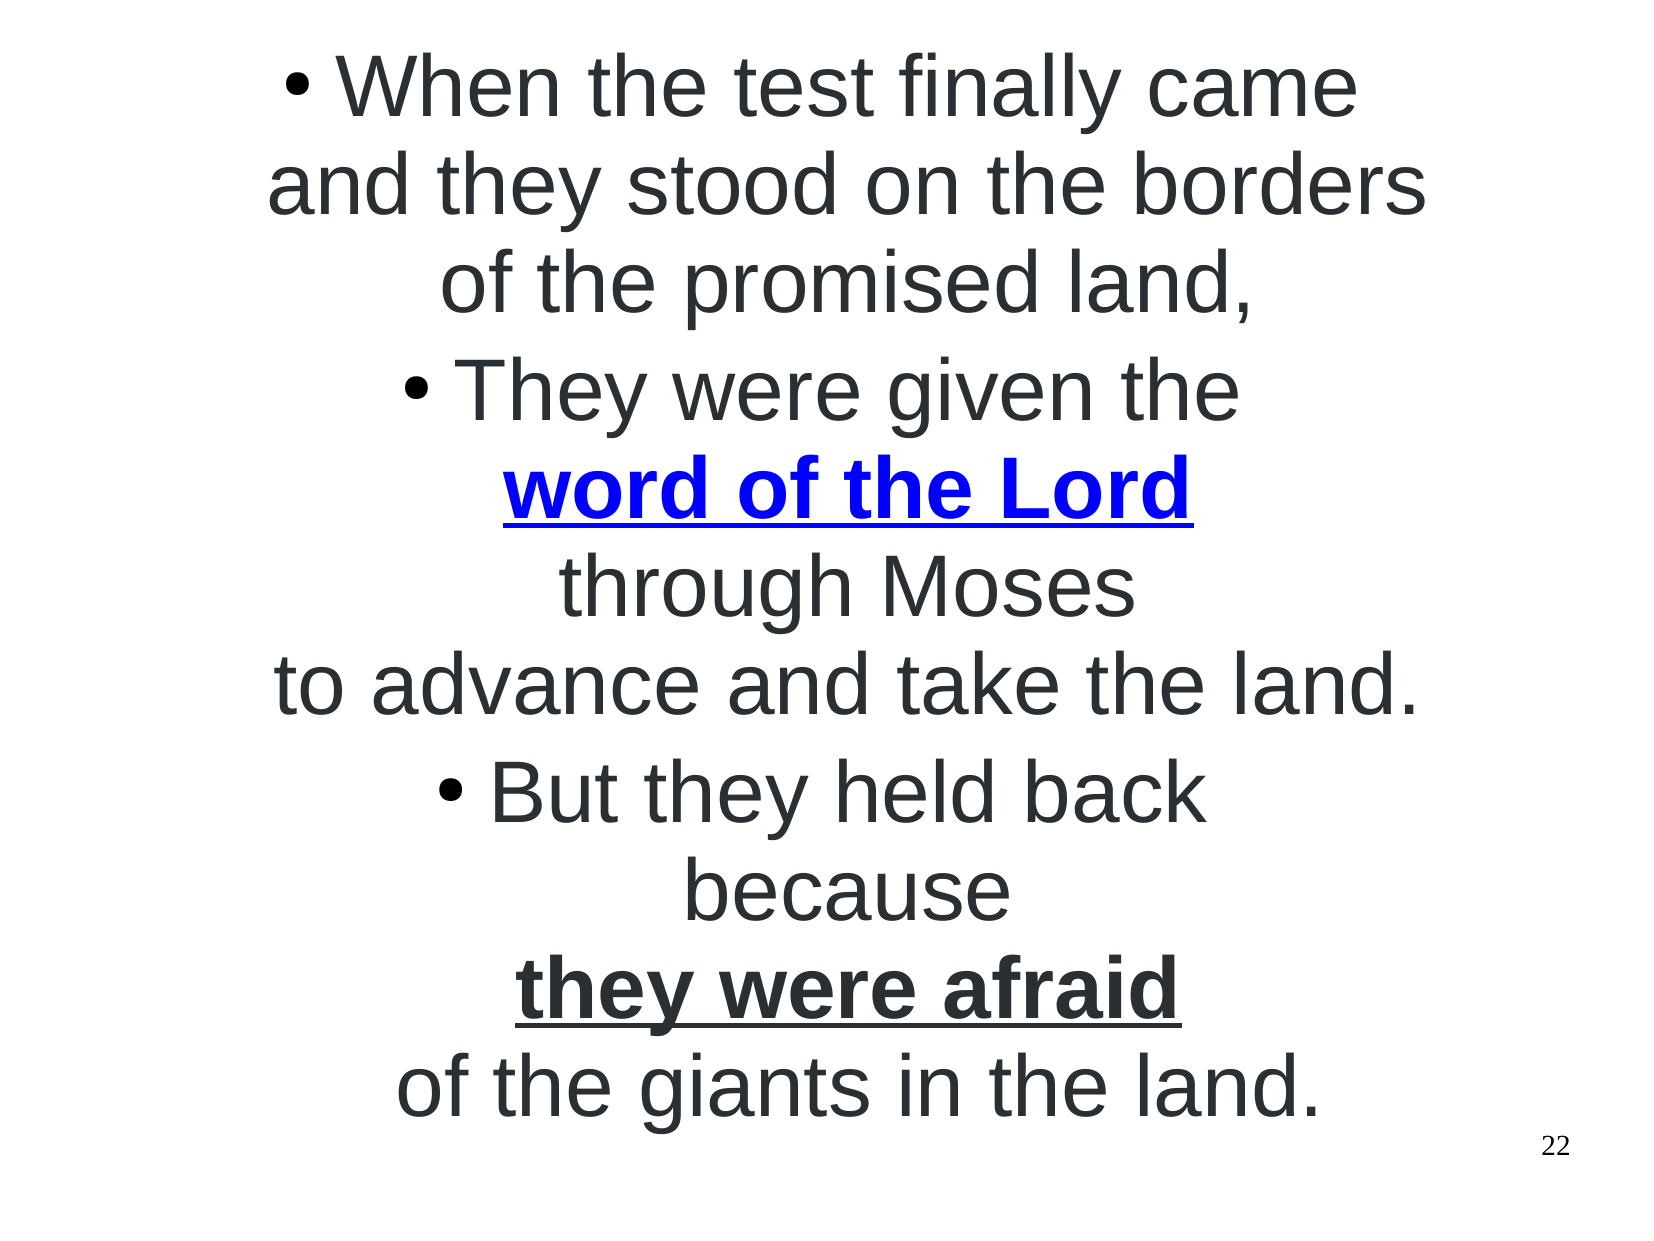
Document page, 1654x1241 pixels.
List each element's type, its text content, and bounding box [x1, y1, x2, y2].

list When the test finally came and they stood on the borders of the promised land, They were given the word of the Lord through Moses to advance and take the land. But they held back because they were afraid of the giants in the land. [37, 37, 1613, 1201]
